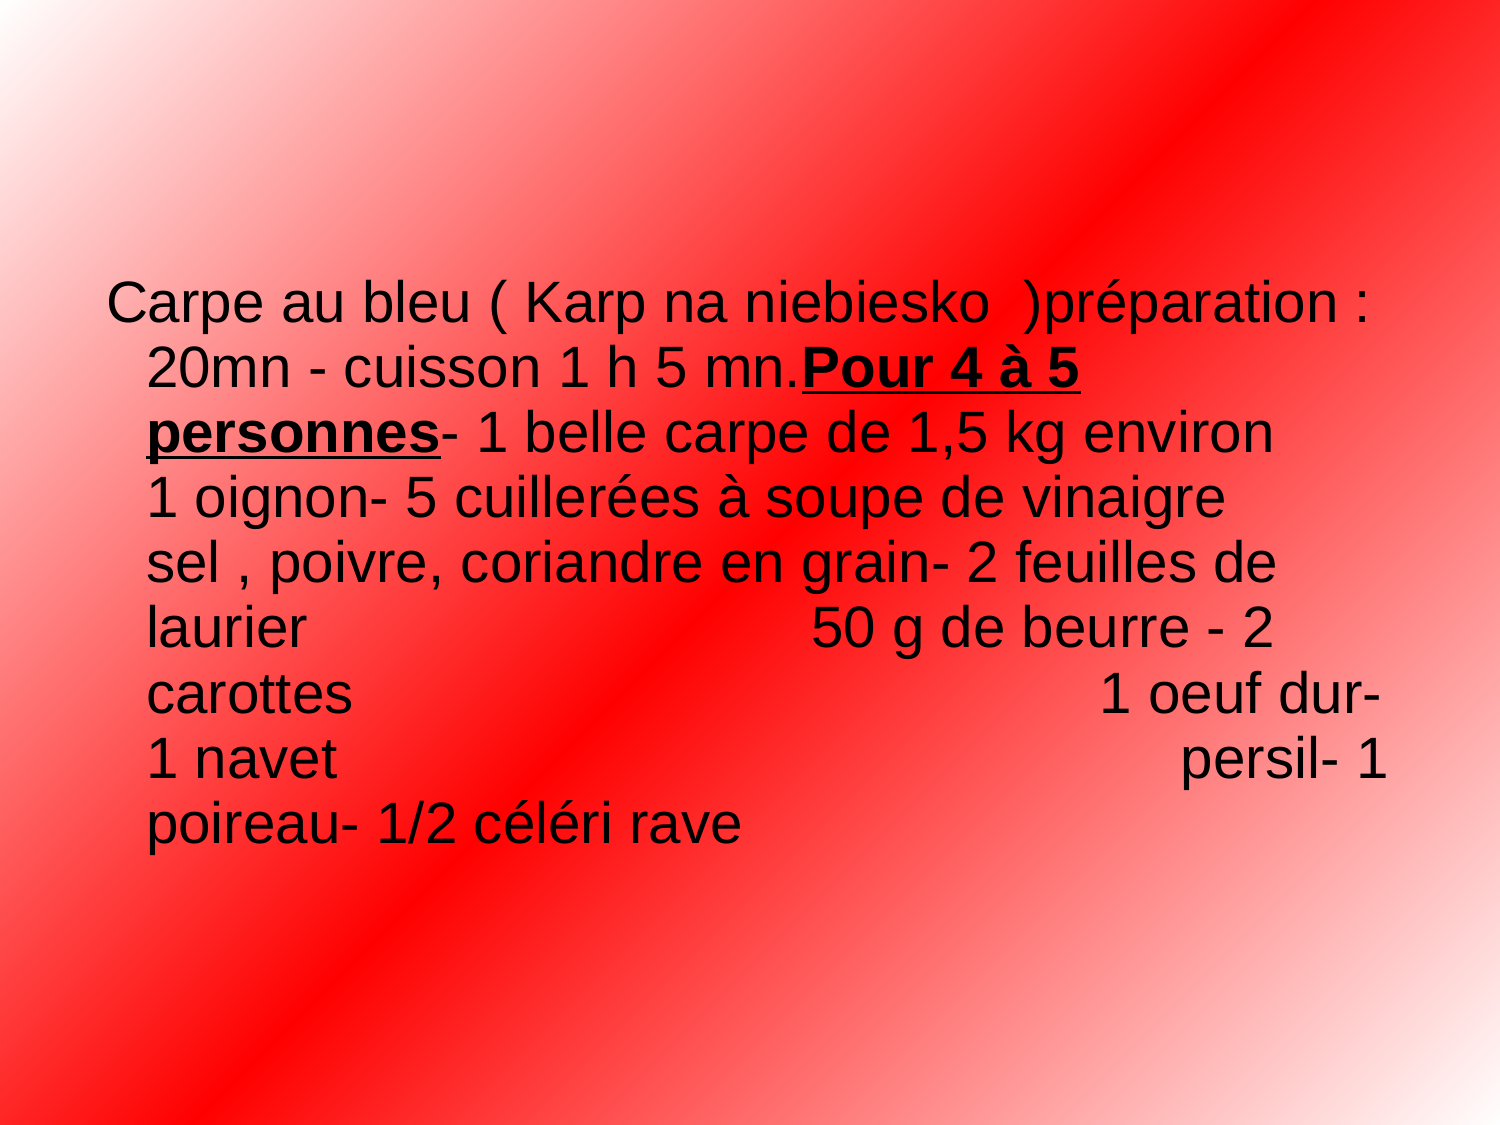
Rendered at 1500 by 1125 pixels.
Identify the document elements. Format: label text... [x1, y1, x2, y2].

list Carpe au bleu ( Karp na niebiesko )préparation : 20mn - cuisson 1 h 5 mn.Pour 4 à 5 personnes- 1 belle carpe de 1,5 kg environ 1 oignon- 5 cuillerées à soupe de vinaigre sel , poivre, coriandre en grain- 2 feuilles de laurier 50 g de beurre - 2 carottes 1 oeuf dur- 1 navet persil- 1 poireau- 1/2 céléri rave [75, 262, 1426, 1118]
